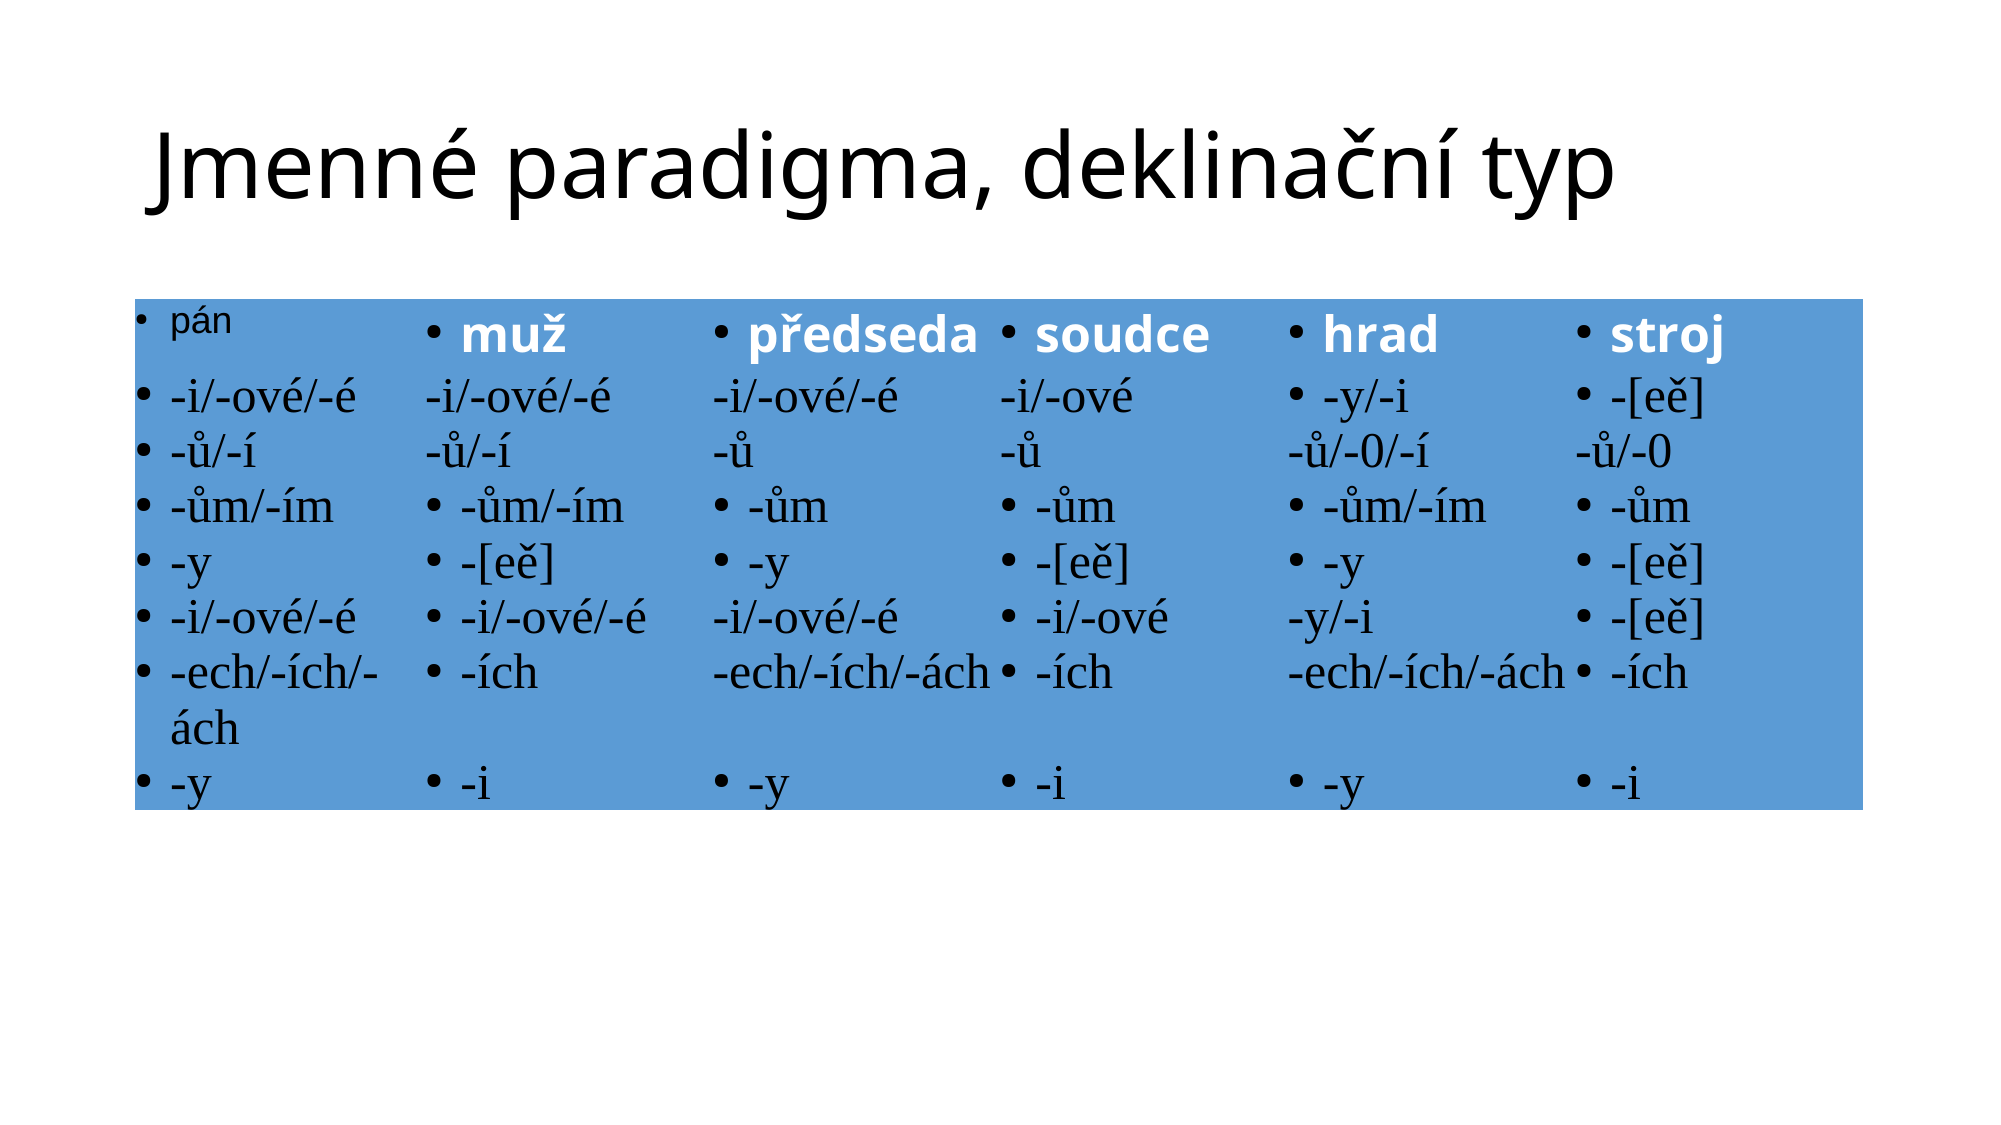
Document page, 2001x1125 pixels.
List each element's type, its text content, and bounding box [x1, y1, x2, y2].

table_header pán [135, 299, 425, 368]
table_cell -ům [713, 478, 1000, 534]
table_cell -y [135, 534, 425, 589]
table_cell -i [1000, 755, 1287, 810]
table_cell -ech/-ích/-ách [713, 644, 1000, 755]
table_cell -ů/-0/-í [1287, 423, 1575, 478]
table_cell -ům [1575, 478, 1863, 534]
table_cell -ům/-ím [425, 478, 713, 534]
table_cell -ům/-ím [135, 478, 425, 534]
table_cell -ů/-0 [1575, 423, 1863, 478]
table_cell -y/-i [1287, 368, 1575, 423]
table_cell -i [425, 755, 713, 810]
table_cell -ům [1000, 478, 1287, 534]
table_cell -i/-ové/-é [713, 368, 1000, 423]
table_header stroj [1575, 299, 1863, 368]
table_cell -[eě] [1575, 589, 1863, 644]
table_cell -ích [1575, 644, 1863, 755]
table_header muž [425, 299, 713, 368]
table_cell -i/-ové/-é [135, 589, 425, 644]
table_cell -i/-ové/-é [425, 589, 713, 644]
title Jmenné paradigma, deklinační typ [137, 59, 1863, 278]
table_cell -[eě] [1575, 534, 1863, 589]
table_cell -y [713, 534, 1000, 589]
table_header soudce [1000, 299, 1287, 368]
table_cell -ů [713, 423, 1000, 478]
table_header hrad [1287, 299, 1575, 368]
table_cell -i/-ové/-é [713, 589, 1000, 644]
table_cell -y/-i [1287, 589, 1575, 644]
table_cell -y [135, 755, 425, 810]
table_cell -ích [1000, 644, 1287, 755]
table_cell -[eě] [1575, 368, 1863, 423]
table_cell -i/-ové [1000, 589, 1287, 644]
table_cell -[eě] [1000, 534, 1287, 589]
table_cell -ů/-í [425, 423, 713, 478]
table_cell -ech/-ích/-ách [135, 644, 425, 755]
table_cell -i [1575, 755, 1863, 810]
table_cell -y [1287, 534, 1575, 589]
table_cell -y [713, 755, 1000, 810]
table_cell -ů/-í [135, 423, 425, 478]
table_cell -i/-ové/-é [425, 368, 713, 423]
table_header předseda [713, 299, 1000, 368]
table_cell -i/-ové/-é [135, 368, 425, 423]
table_cell -i/-ové [1000, 368, 1287, 423]
table_cell -ích [425, 644, 713, 755]
table_cell -[eě] [425, 534, 713, 589]
table_cell -y [1287, 755, 1575, 810]
table_cell -ům/-ím [1287, 478, 1575, 534]
table_cell -ech/-ích/-ách [1287, 644, 1575, 755]
table_cell -ů [1000, 423, 1287, 478]
